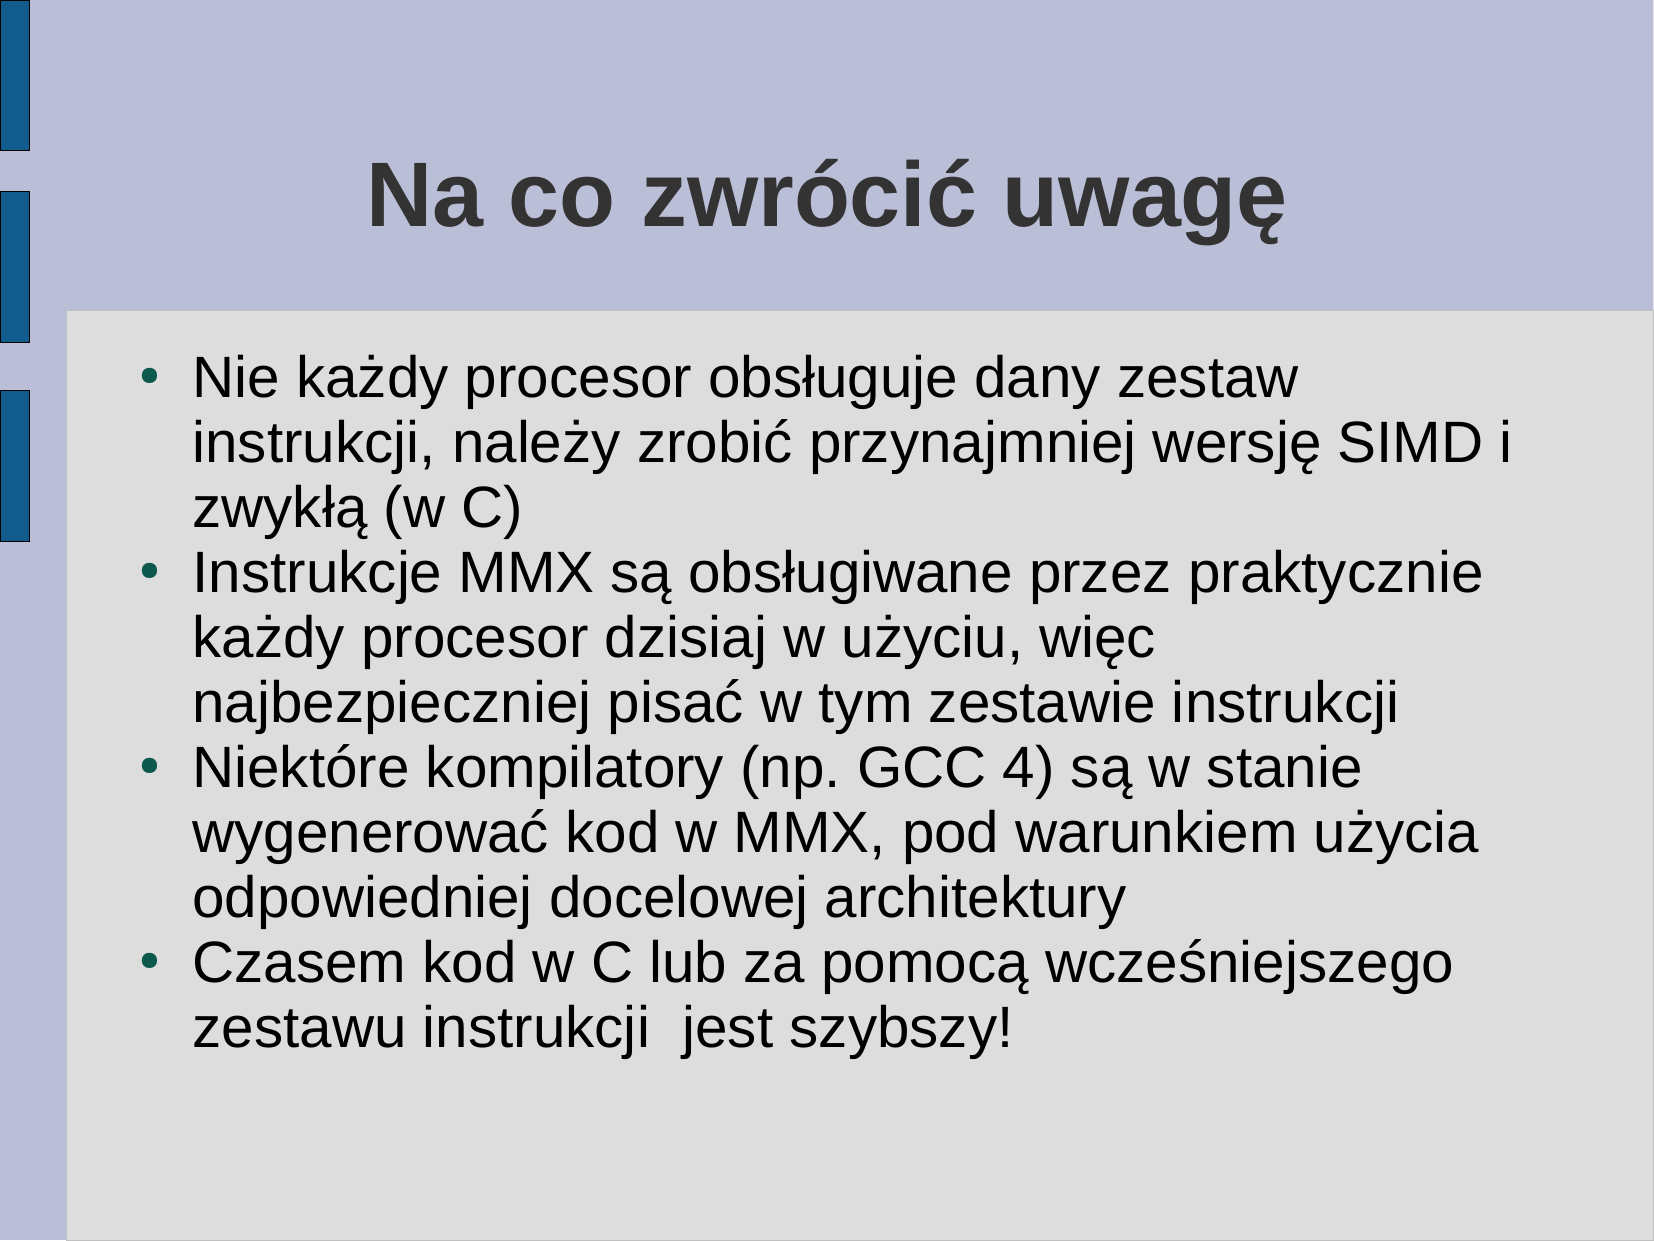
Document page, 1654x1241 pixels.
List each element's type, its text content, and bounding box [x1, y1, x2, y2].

list Nie każdy procesor obsługuje dany zestaw instrukcji, należy zrobić przynajmniej wersję SIMD i zwykłą (w C) Instrukcje MMX są obsługiwane przez praktycznie każdy procesor dzisiaj w użyciu, więc najbezpieczniej pisać w tym zestawie instrukcji Niektóre kompilatory (np. GCC 4) są w stanie wygenerować kod w MMX, pod warunkiem użycia odpowiedniej docelowej architektury Czasem kod w C lub za pomocą wcześniejszego zestawu instrukcji jest szybszy! [121, 344, 1534, 1143]
title Na co zwrócić uwagę [121, 91, 1534, 299]
